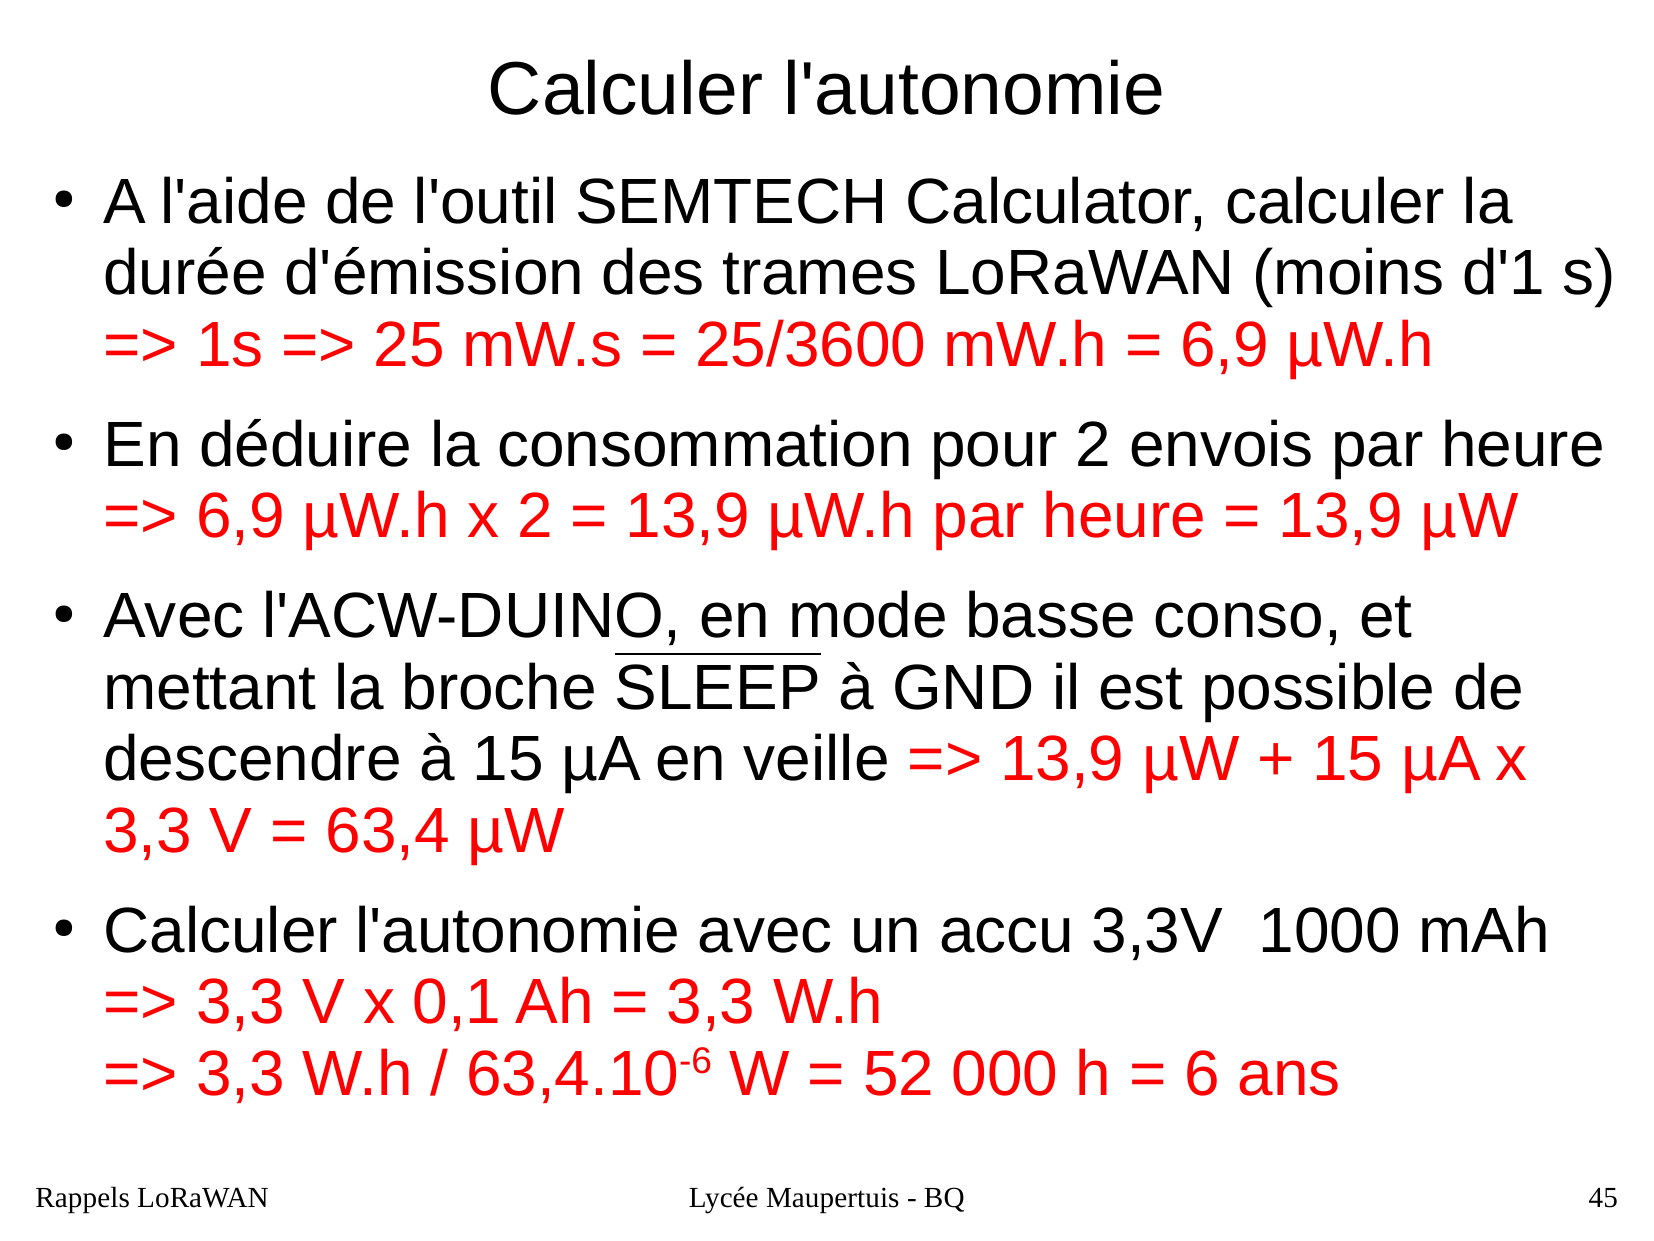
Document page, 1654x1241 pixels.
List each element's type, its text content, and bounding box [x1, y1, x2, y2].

title Calculer l'autonomie [35, 35, 1619, 142]
list A l'aide de l'outil SEMTECH Calculator, calculer la durée d'émission des trames LoRaWAN (moins d'1 s) => 1s => 25 mW.s = 25/3600 mW.h = 6,9 µW.h En déduire la consommation pour 2 envois par heure => 6,9 µW.h x 2 = 13,9 µW.h par heure = 13,9 µW Avec l'ACW-DUINO, en mode basse conso, et mettant la broche SLEEP à GND il est possible de descendre à 15 µA en veille => 13,9 µW + 15 µA x 3,3 V = 63,4 µW Calculer l'autonomie avec un accu 3,3V 1000 mAh => 3,3 V x 0,1 Ah = 3,3 W.h => 3,3 W.h / 63,4.10-6 W = 52 000 h = 6 ans [35, 165, 1619, 1170]
